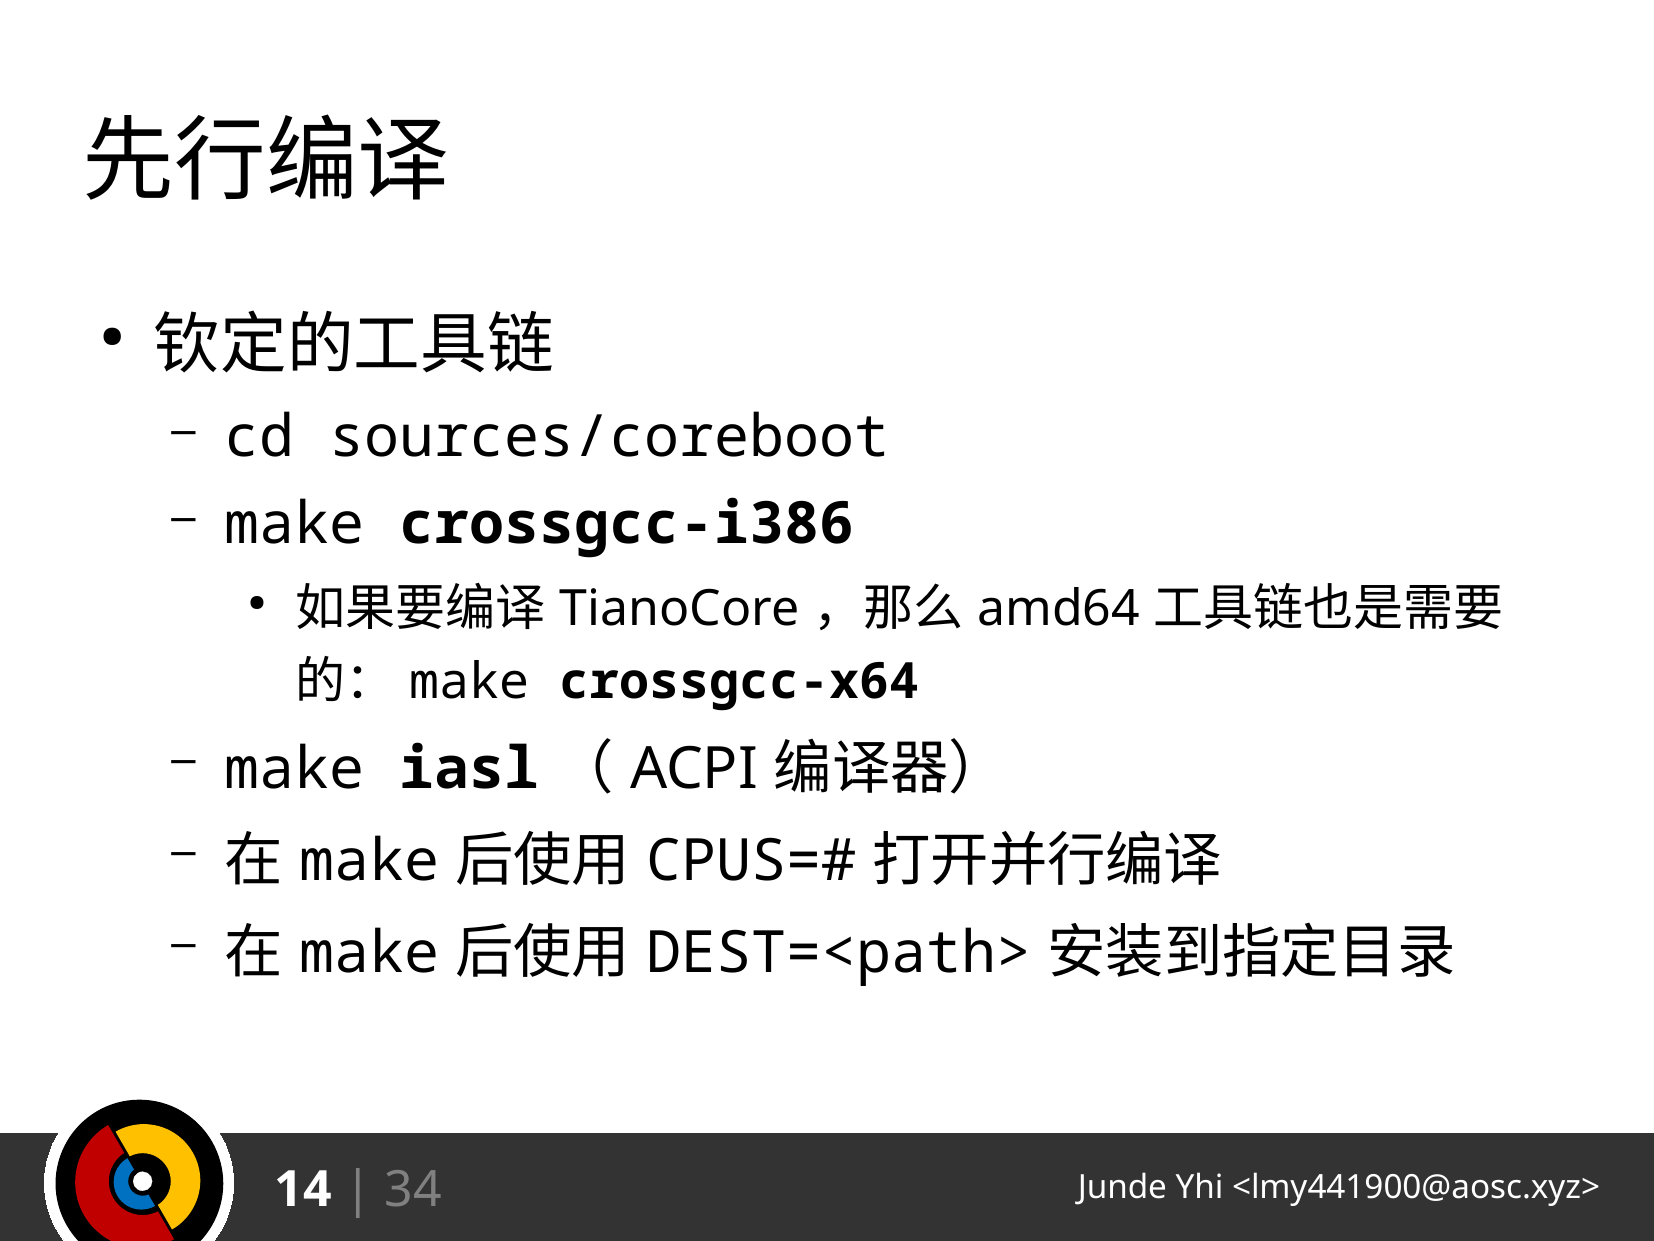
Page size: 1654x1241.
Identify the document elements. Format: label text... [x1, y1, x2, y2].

title 先行编译 [82, 49, 1571, 257]
list 钦定的工具链 cd sources/coreboot make crossgcc-i386 如果要编译TianoCore，那么amd64工具链也是需要的：make crossgcc-x64 make iasl（ACPI编译器） 在make后使用CPUS=#打开并行编译 在make后使用DEST=<path>安装到指定目录 [82, 290, 1571, 1010]
